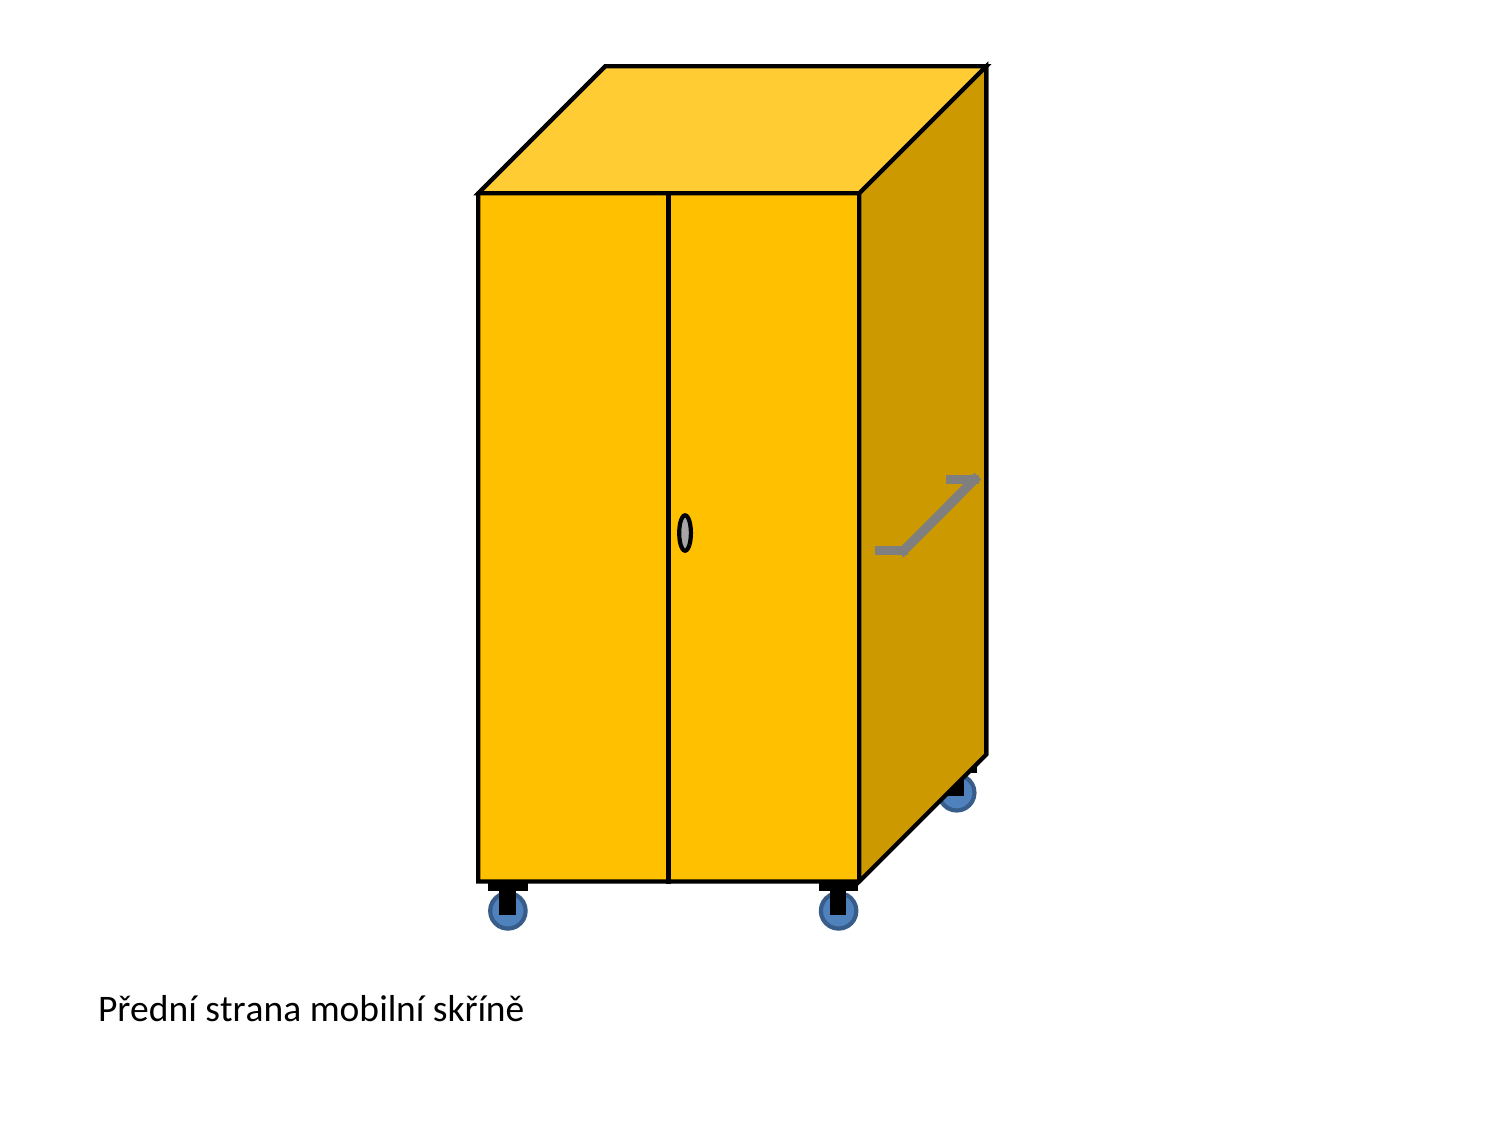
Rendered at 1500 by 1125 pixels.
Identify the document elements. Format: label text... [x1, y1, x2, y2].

text_box [671, 66, 987, 929]
text_box Přední strana mobilní skříně [83, 976, 541, 1037]
text_box [478, 194, 666, 929]
